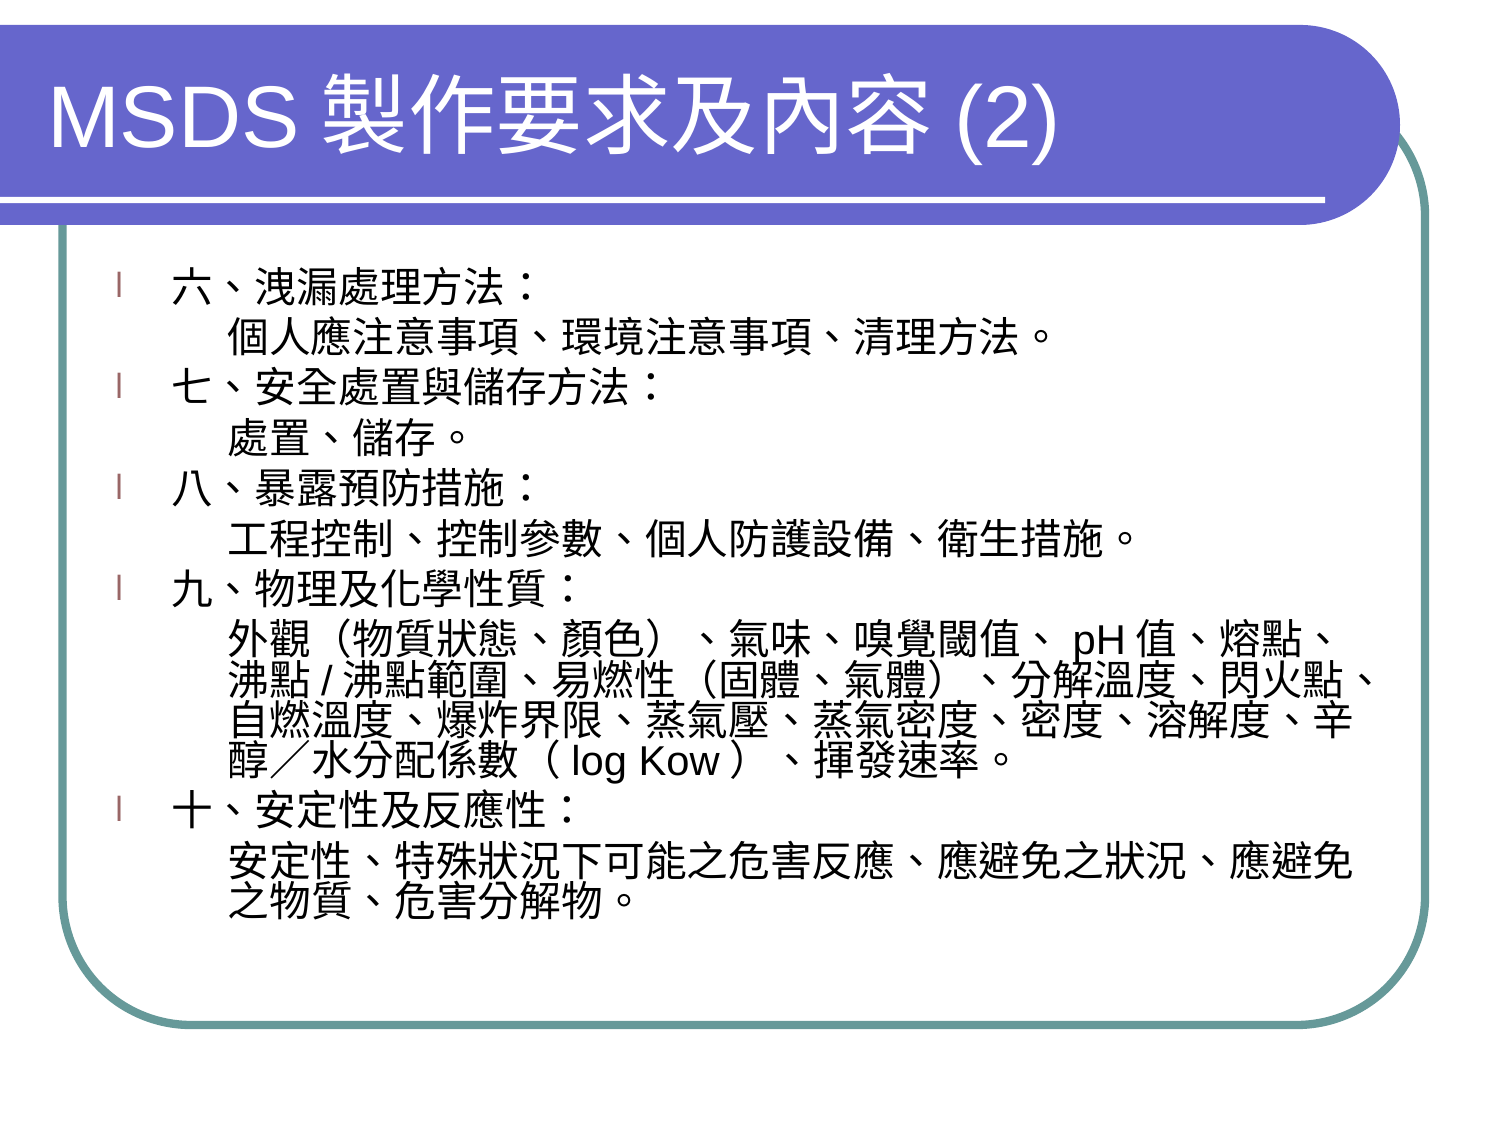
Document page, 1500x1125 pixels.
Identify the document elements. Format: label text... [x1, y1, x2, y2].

title MSDS製作要求及內容(2) [32, 37, 1347, 188]
list 六、洩漏處理方法： 個人應注意事項、環境注意事項、清理方法。 七、安全處置與儲存方法： 處置、儲存。 八、暴露預防措施： 工程控制、控制參數、個人防護設備、衛生措施。 九、物理及化學性質： 外觀（物質狀態、顏色）、氣味、嗅覺閾值、pH值、熔點、沸點/沸點範圍、易燃性（固體、氣體）、分解溫度、閃火點、自燃溫度、爆炸界限、蒸氣壓、蒸氣密度、密度、溶解度、辛醇／水分配係數（log Kow）、揮發速率。 十、安定性及反應性： 安定性、特殊狀況下可能之危害反應、應避免之狀況、應避免之物質、危害分解物。 [99, 262, 1400, 988]
